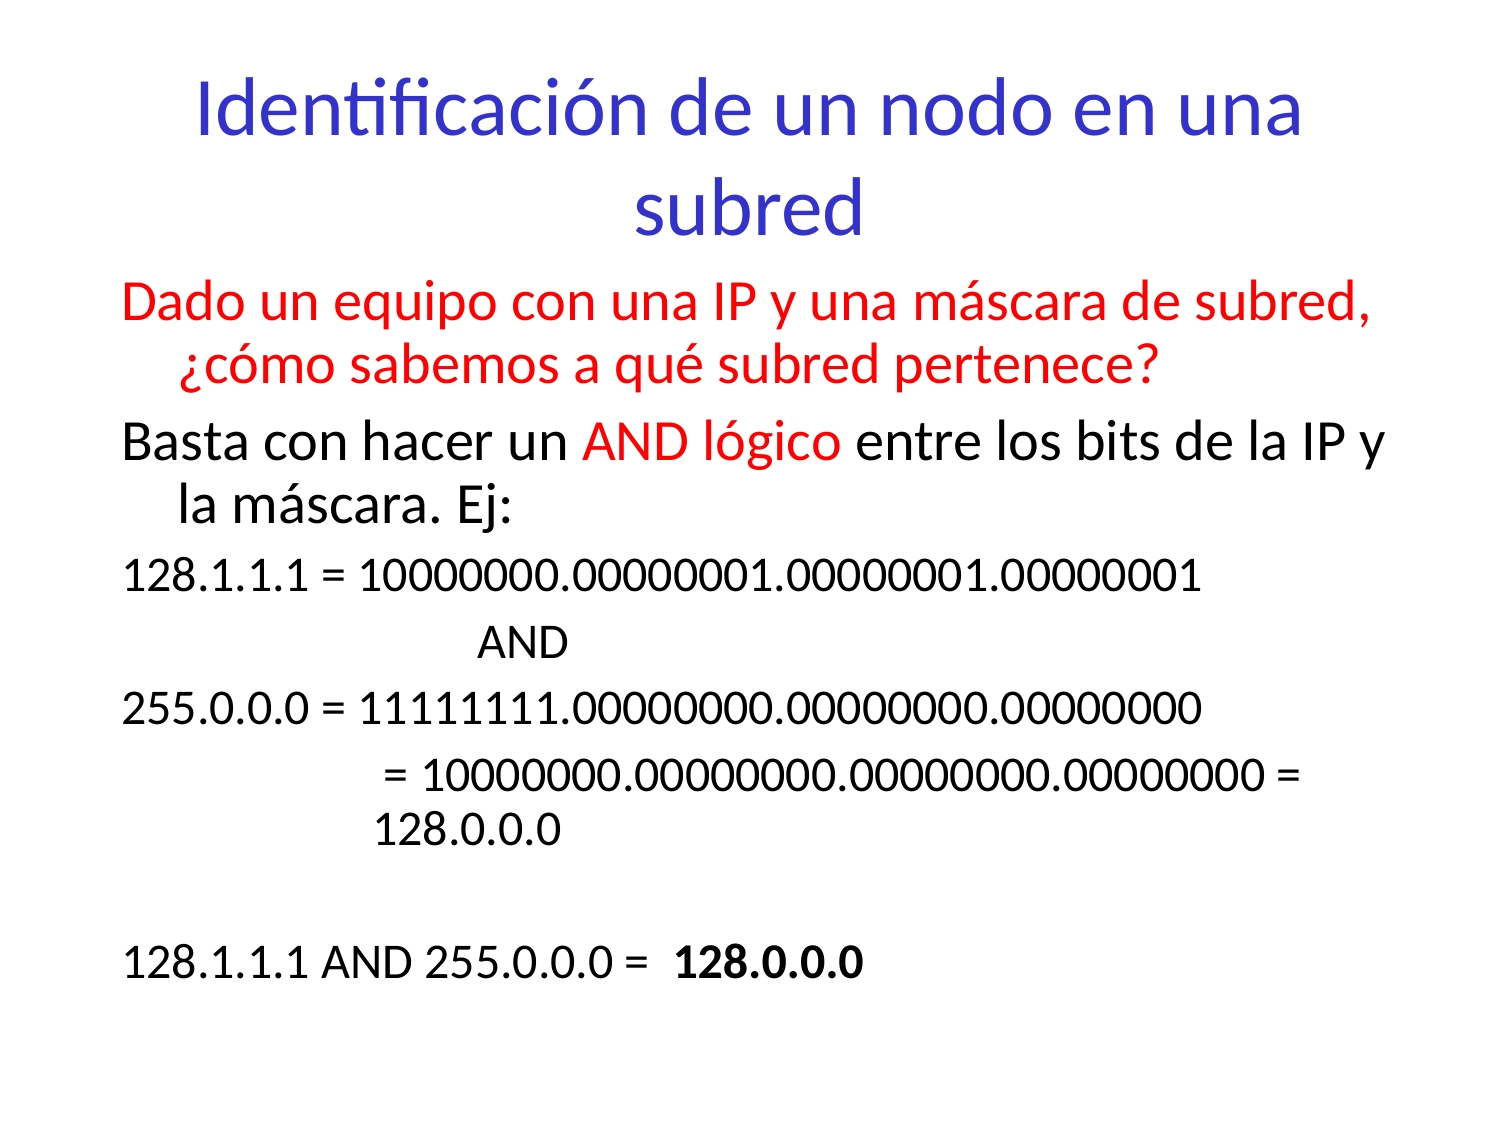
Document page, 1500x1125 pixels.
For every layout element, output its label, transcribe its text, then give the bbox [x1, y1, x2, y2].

list Dado un equipo con una IP y una máscara de subred, ¿cómo sabemos a qué subred pertenece? Basta con hacer un AND lógico entre los bits de la IP y la máscara. Ej: 128.1.1.1 = 10000000.00000001.00000001.00000001 AND 255.0.0.0 = 11111111.00000000.00000000.00000000 = 10000000.00000000.00000000.00000000 = 128.0.0.0 128.1.1.1 AND 255.0.0.0 = 128.0.0.0 [50, 262, 1447, 1059]
title Identificación de un nodo en una subred [75, 45, 1426, 233]
